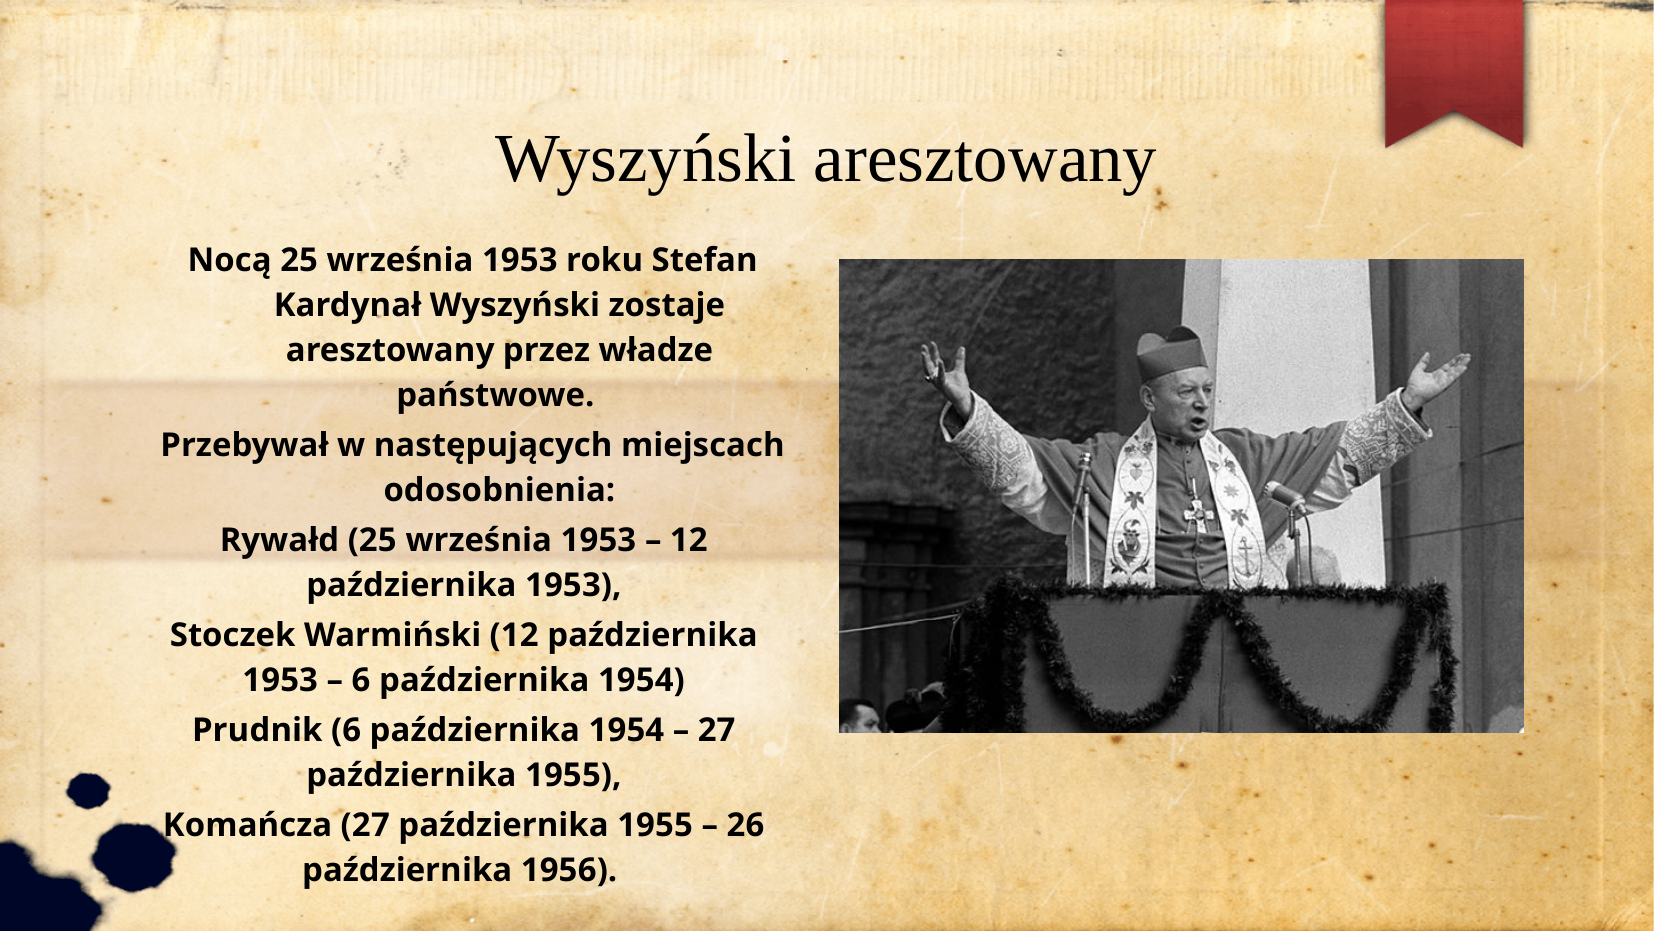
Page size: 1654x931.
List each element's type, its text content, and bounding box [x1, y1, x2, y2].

list Nocą 25 września 1953 roku Stefan Kardynał Wyszyński zostaje aresztowany przez władze państwowe. Przebywał w następujących miejscach odosobnienia: Rywałd (25 września 1953 – 12 października 1953), Stoczek Warmiński (12 października 1953 – 6 października 1954) Prudnik (6 października 1954 – 27 października 1955), Komańcza (27 października 1955 – 26 października 1956). . [81, 236, 792, 931]
picture [0, 0, 1654, 931]
title Wyszyński aresztowany [82, 80, 1571, 237]
